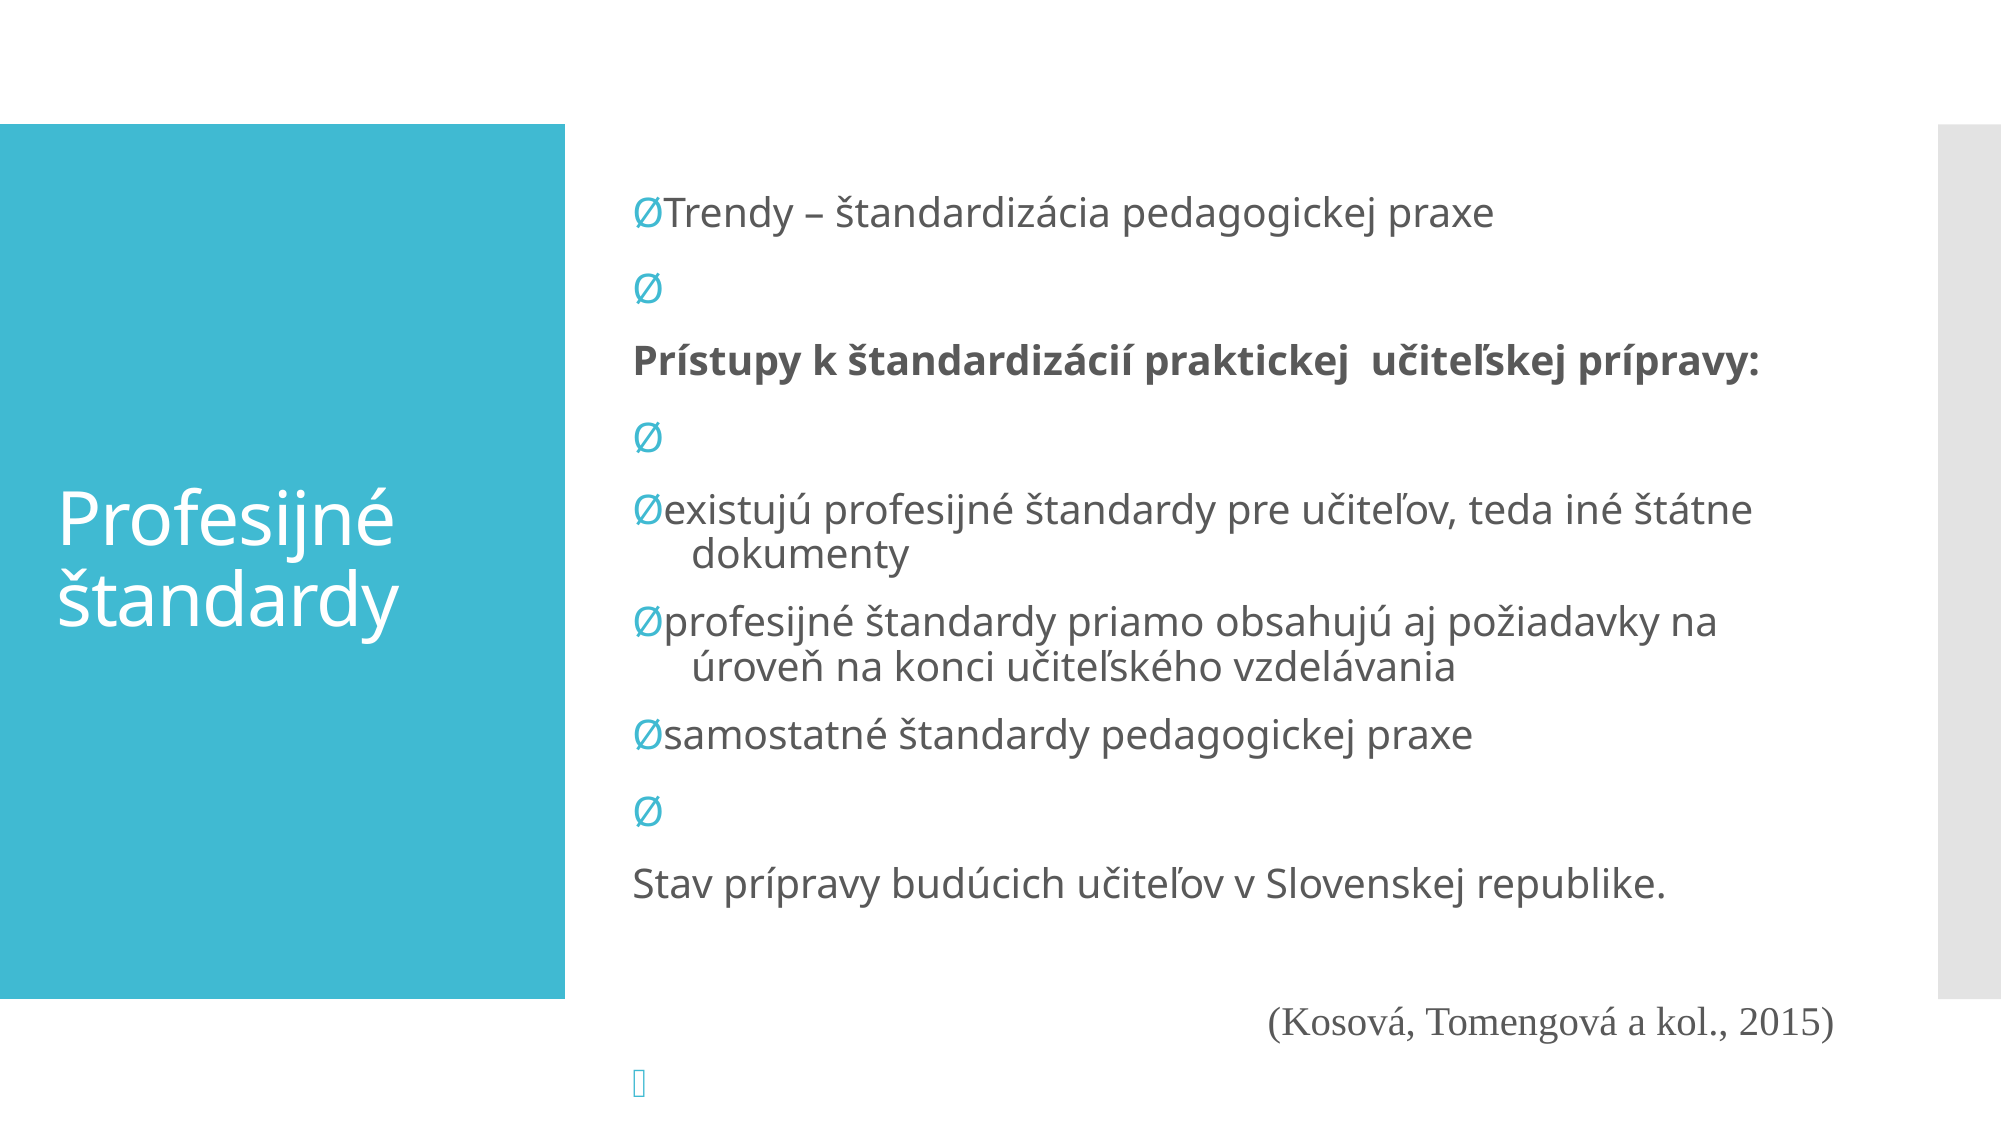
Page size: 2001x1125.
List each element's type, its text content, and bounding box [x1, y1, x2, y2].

list Trendy – štandardizácia pedagogickej praxe Prístupy k štandardizácií praktickej učiteľskej prípravy: existujú profesijné štandardy pre učiteľov, teda iné štátne dokumenty profesijné štandardy priamo obsahujú aj požiadavky na úroveň na konci učiteľského vzdelávania samostatné štandardy pedagogickej praxe Stav prípravy budúcich učiteľov v Slovenskej republike. (Kosová, Tomengová a kol., 2015) [617, 184, 1874, 1062]
title Profesijné štandardy [41, 184, 526, 940]
